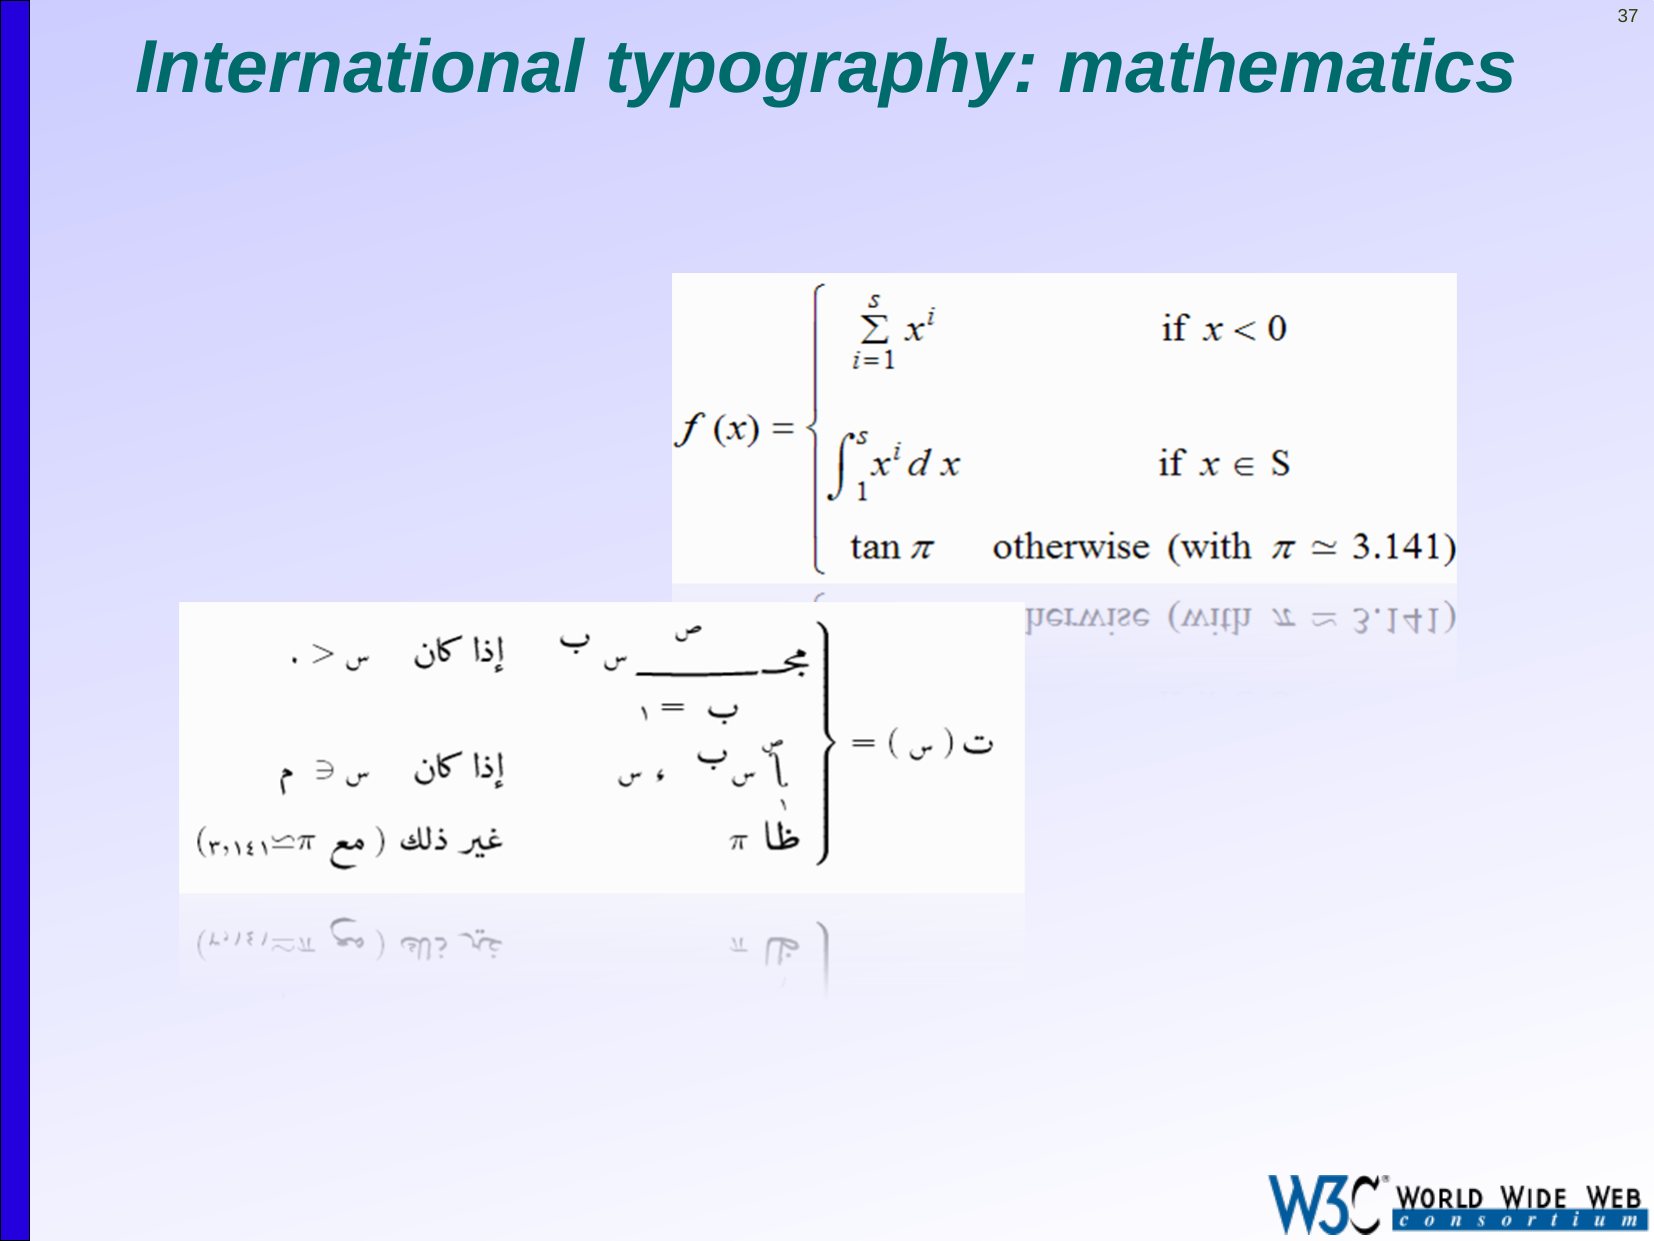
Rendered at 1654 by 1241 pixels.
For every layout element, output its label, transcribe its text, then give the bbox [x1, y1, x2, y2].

picture [176, 272, 1460, 1188]
picture [1263, 1175, 1654, 1235]
title International typography: mathematics [0, 5, 1654, 125]
